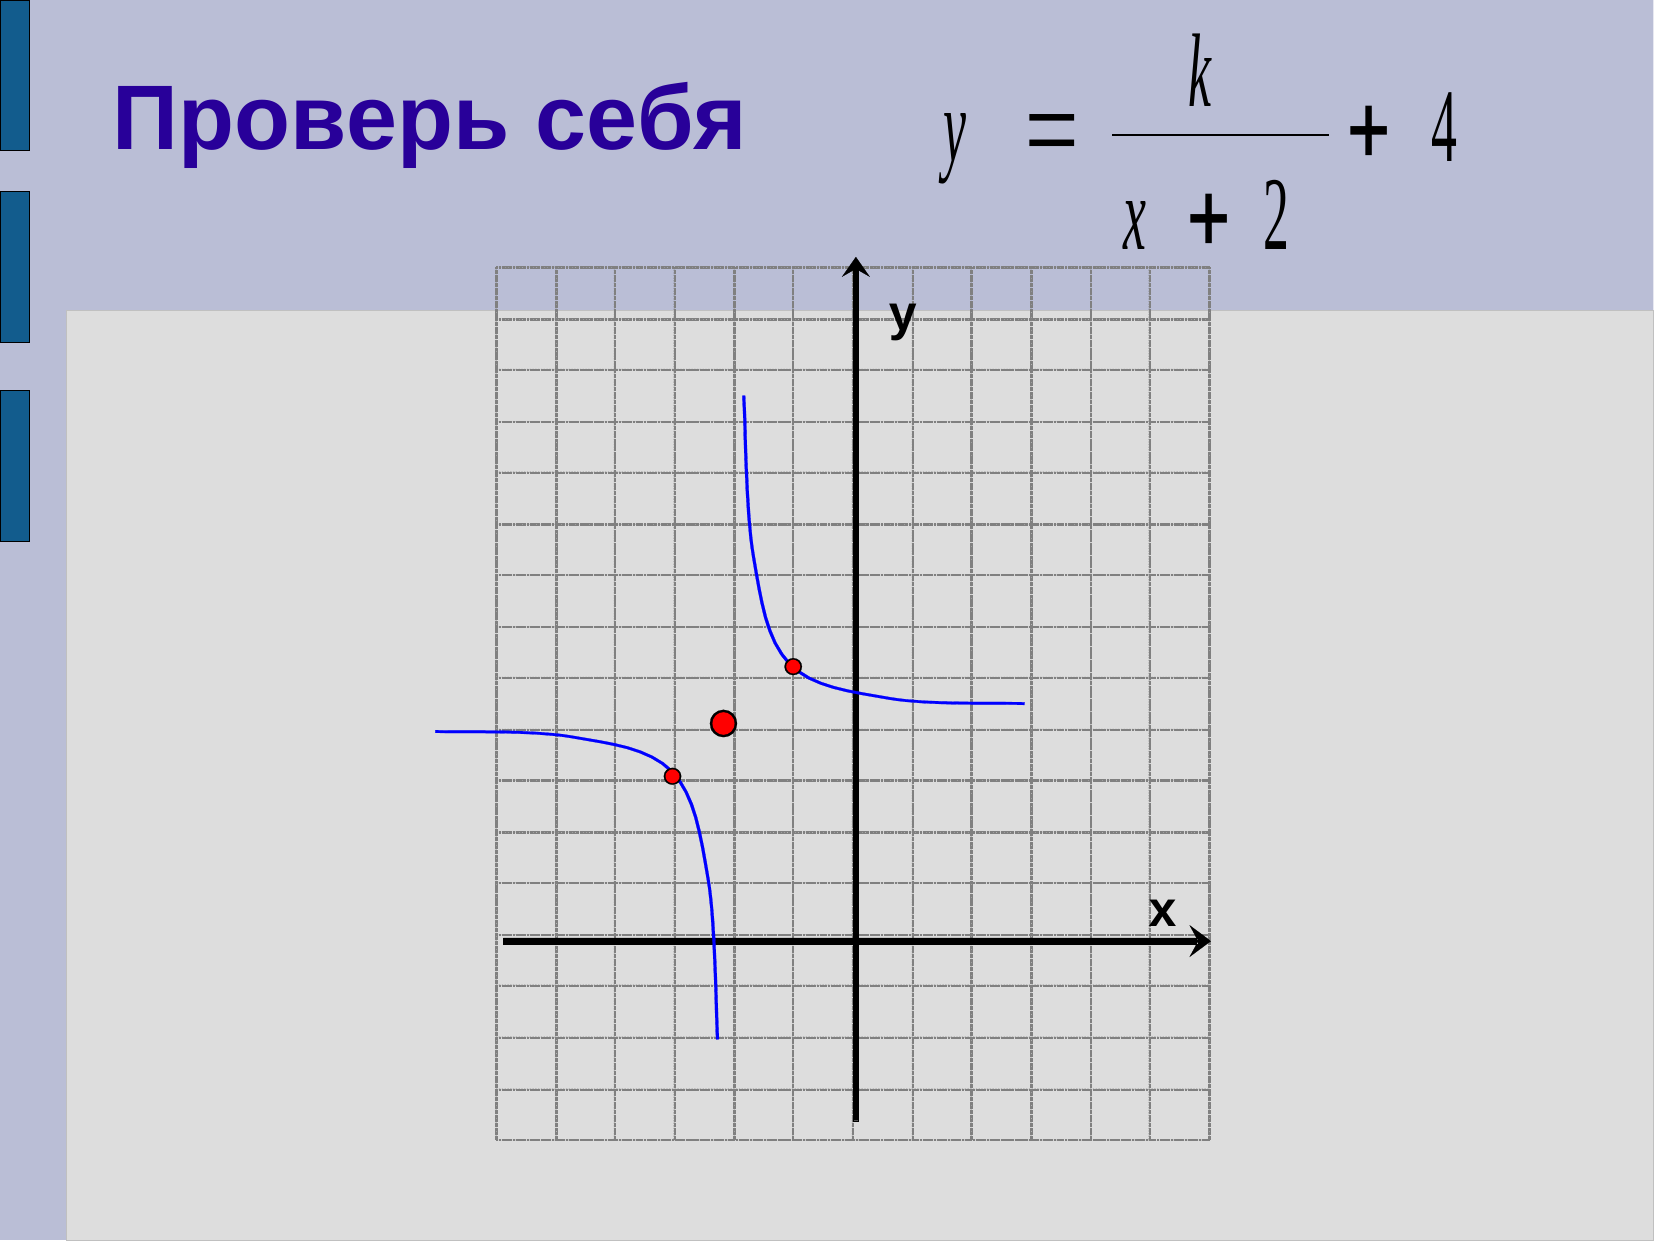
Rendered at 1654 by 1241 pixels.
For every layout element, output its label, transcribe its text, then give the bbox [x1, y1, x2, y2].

picture [434, 10, 1506, 1159]
text_box х [1133, 874, 1192, 946]
text_box у [874, 277, 931, 350]
title Проверь себя [34, 59, 827, 178]
